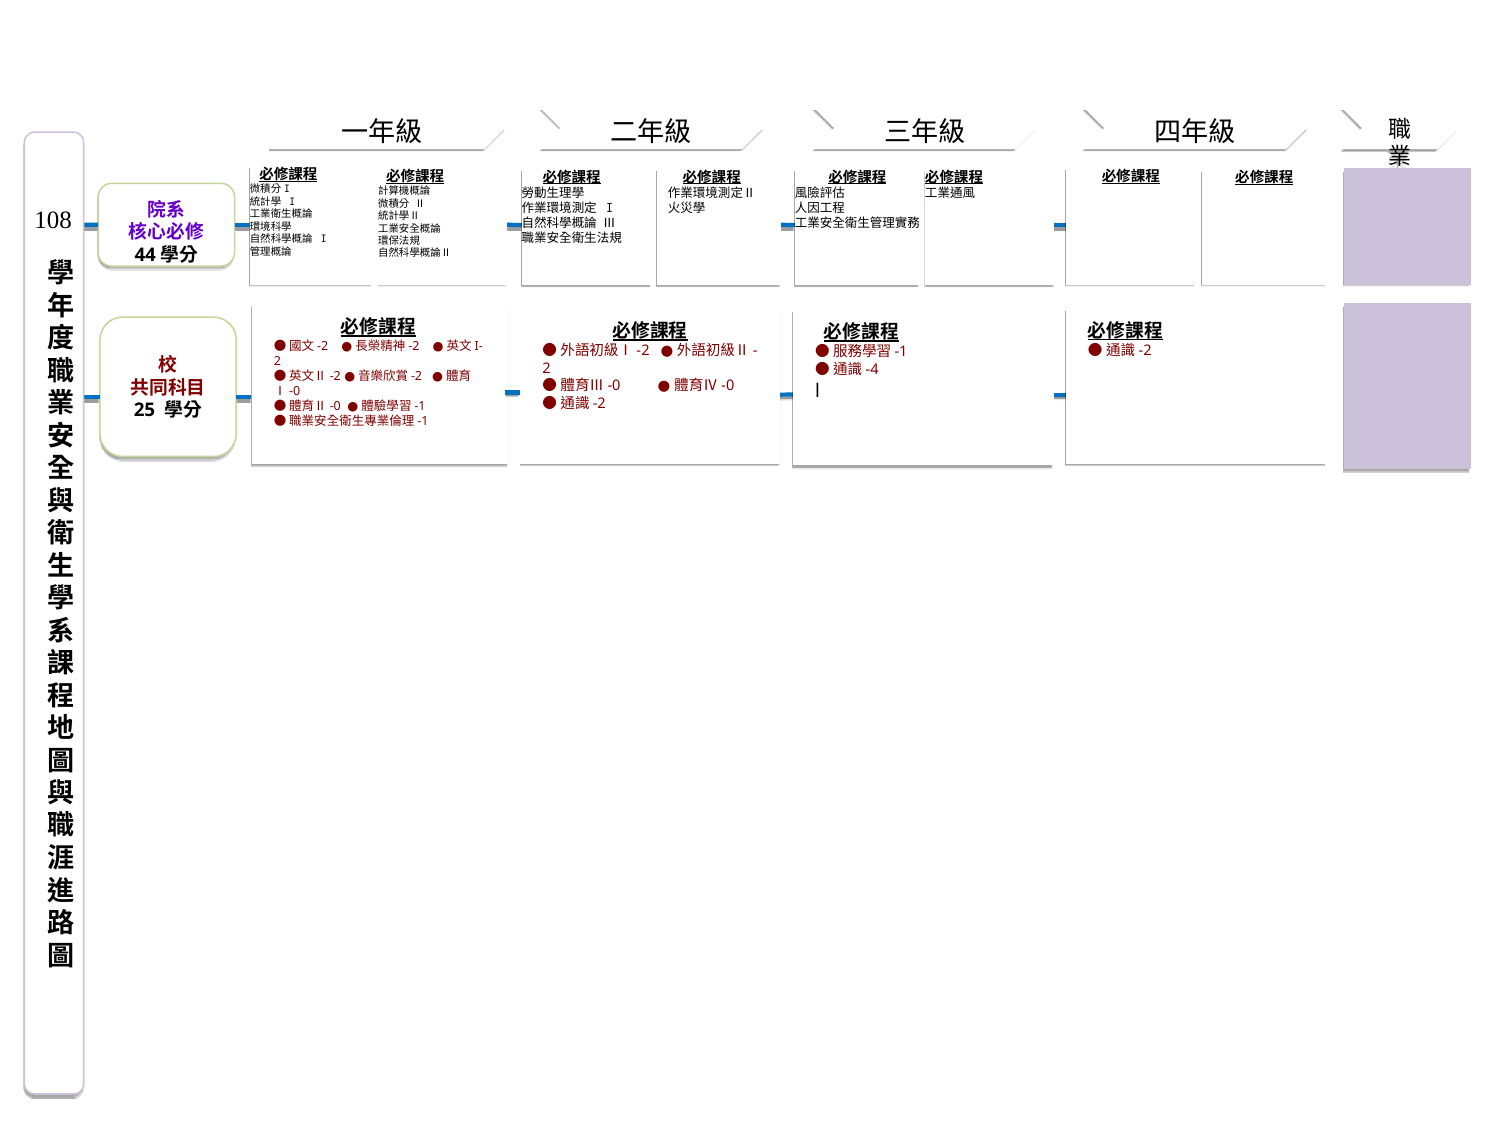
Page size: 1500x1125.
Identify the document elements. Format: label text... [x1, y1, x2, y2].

text_box 職業 [1340, 106, 1459, 150]
text_box 必修課程 [1066, 167, 1196, 285]
text_box 三年級 [812, 106, 1038, 150]
text_box 一年級 [269, 106, 506, 150]
text_box 四年級 [1082, 106, 1308, 150]
text_box 校 共同科目 25 學分 [99, 317, 237, 457]
text_box 必修課程 微積分I 統計學 I 工業衛生概論 環境科學 自然科學概論 I 管理概論 [250, 165, 372, 285]
text_box 必修課程 ●外語初級Ⅰ-2 ●外語初級Ⅱ-2 ●體育Ⅲ-0 ●體育Ⅳ-0 ●通識-2 [520, 308, 780, 464]
text_box 必修課程 勞動生理學 作業環境測定 I 自然科學概論 Ⅲ 職業安全衛生法規 [522, 167, 652, 285]
text_box 二年級 [539, 106, 764, 150]
text_box 必修課程 ●國文-2 ●長榮精神-2 ●英文Ι-2 ●英文Ⅱ-2 ●音樂欣賞-2 ●體育Ⅰ-0 ●體育Ⅱ-0 ●體驗學習-1 ●職業安全衛生專業倫理-1 [252, 304, 508, 464]
text_box 必修課程 工業通風 [925, 167, 1054, 285]
text_box 必修課程 [1202, 168, 1327, 285]
text_box 必修課程 計算機概論 微積分 Ⅱ 統計學Ⅱ 工業安全概論 環保法規 自然科學概論Ⅱ [378, 167, 507, 285]
text_box 必修課程 風險評估 人因工程 工業安全衛生管理實務 [795, 167, 920, 285]
text_box [1344, 303, 1471, 469]
text_box [1344, 168, 1471, 285]
text_box 必修課程 ●服務學習-1 ●通識-4 [793, 309, 1054, 465]
text_box 必修課程 作業環境測定Ⅱ 火災學 [657, 168, 781, 285]
text_box 學年度 職業安全與衛生學系課程地圖與職涯進路圖 [24, 132, 84, 1094]
text_box 院系 核心必修 44學分 [98, 183, 235, 267]
text_box 108 [29, 203, 77, 246]
text_box 必修課程 ●通識-2 [1066, 308, 1327, 464]
